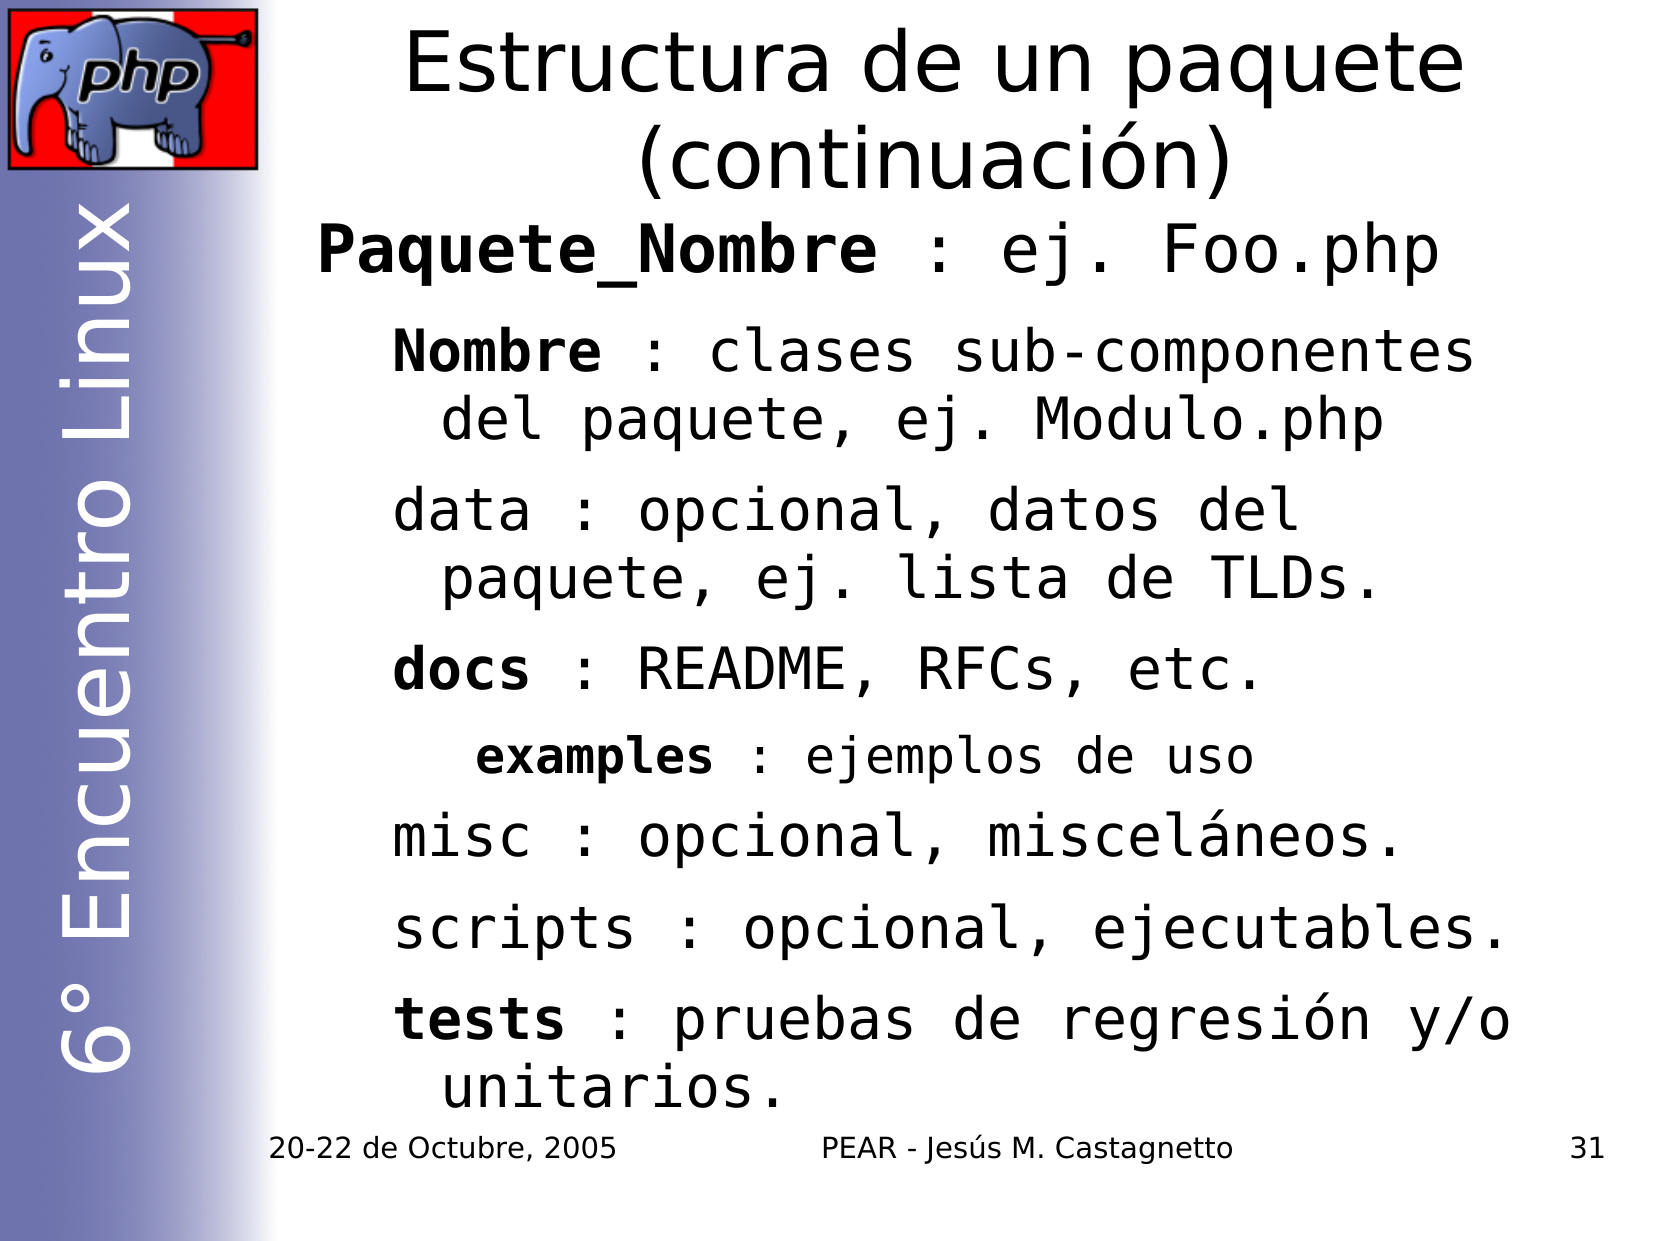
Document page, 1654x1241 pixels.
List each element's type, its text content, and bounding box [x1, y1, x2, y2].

title Estructura de un paquete (continuación) [300, 8, 1571, 216]
picture [0, 0, 1654, 1241]
list Paquete_Nombre : ej. Foo.php Nombre : clases sub-componentes del paquete, ej. Modulo.php data : opcional, datos del paquete, ej. lista de TLDs. docs : README, RFCs, etc. examples : ejemplos de uso misc : opcional, misceláneos. scripts : opcional, ejecutables. tests : pruebas de regresión y/o unitarios. [298, 210, 1570, 1122]
